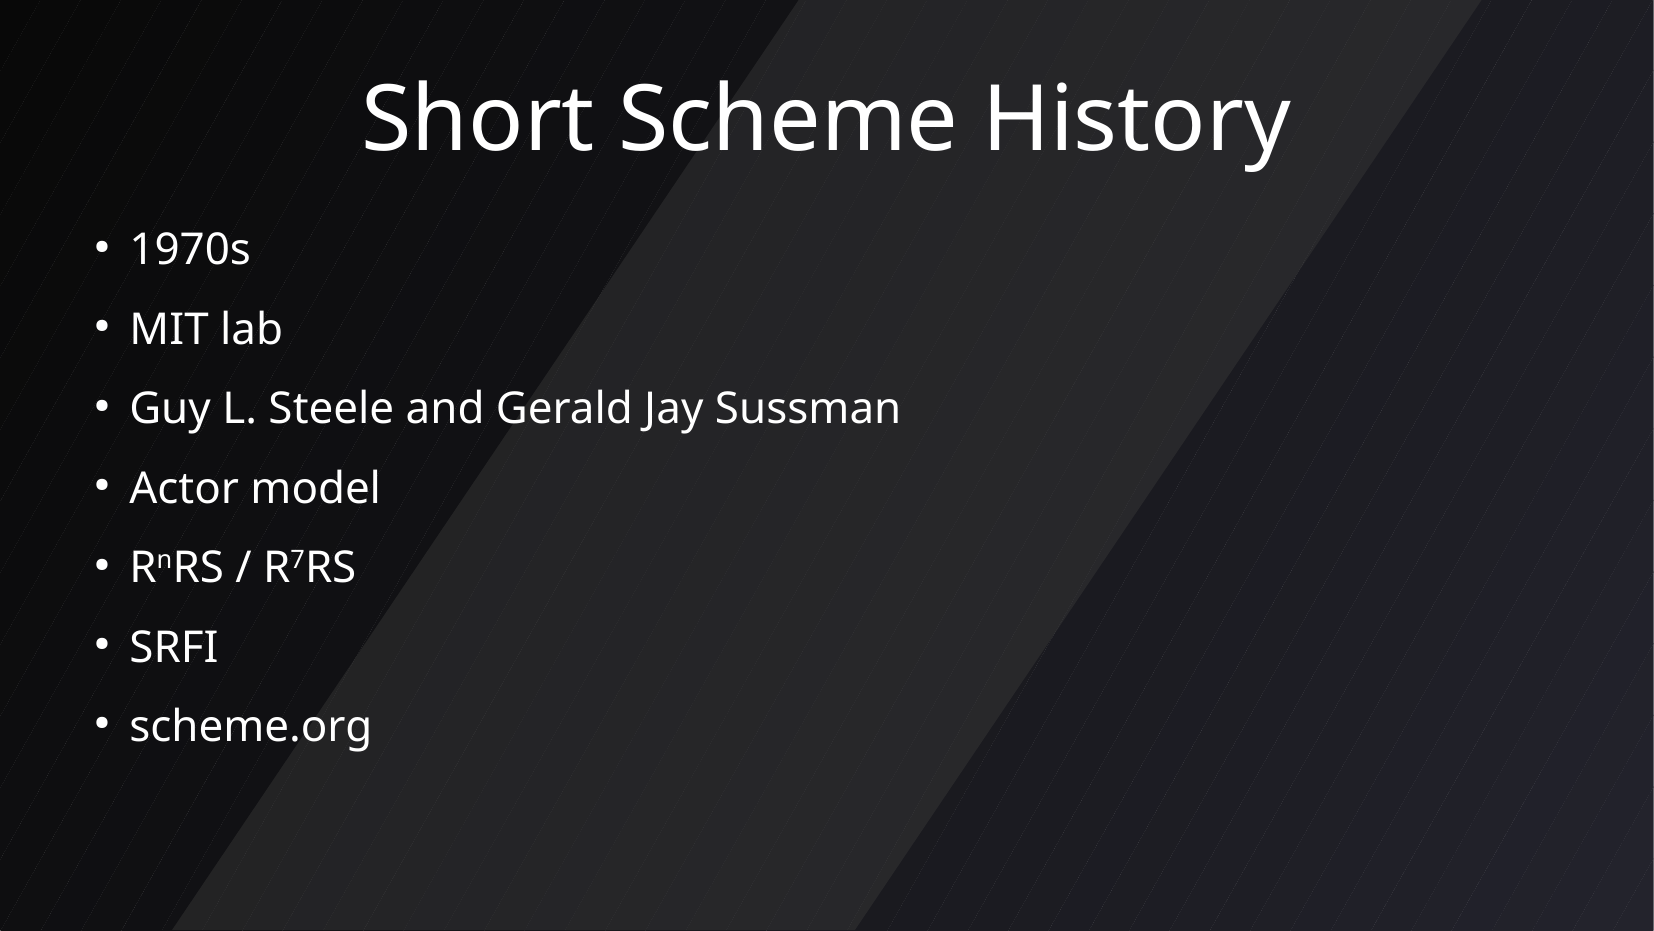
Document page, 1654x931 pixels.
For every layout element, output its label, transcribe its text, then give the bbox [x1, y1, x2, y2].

list 1970s MIT lab Guy L. Steele and Gerald Jay Sussman Actor model RnRS / R7RS SRFI scheme.org [82, 217, 1571, 758]
title Short Scheme History [82, 37, 1571, 193]
